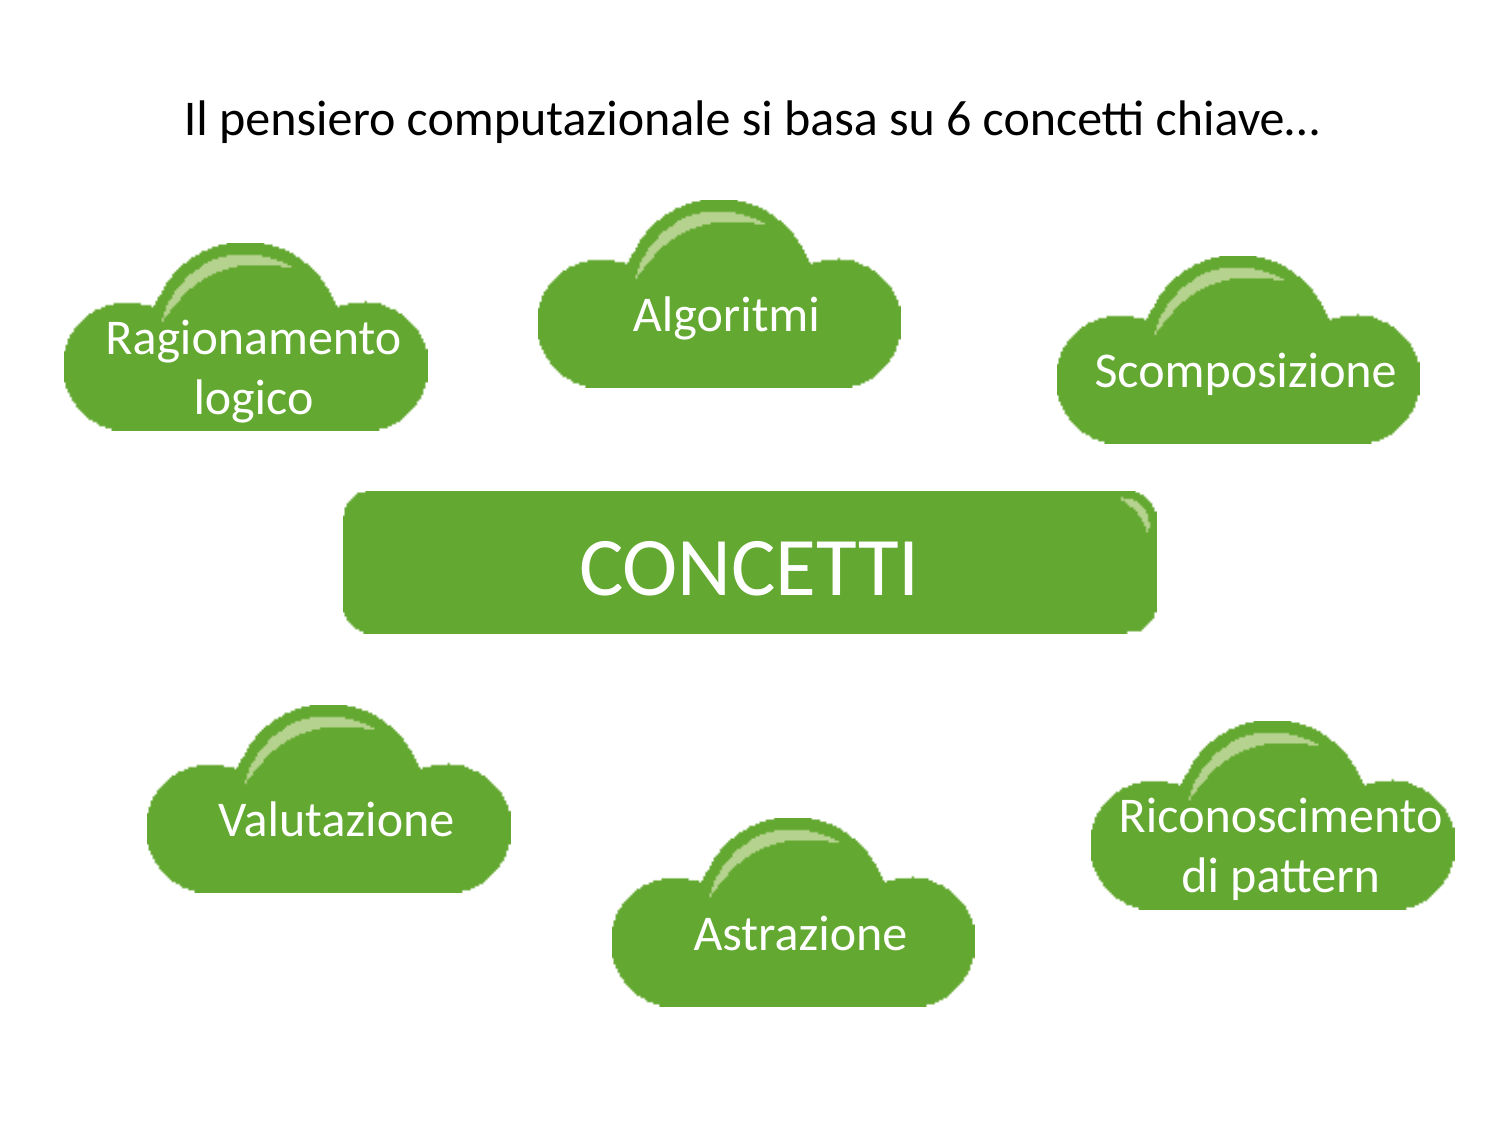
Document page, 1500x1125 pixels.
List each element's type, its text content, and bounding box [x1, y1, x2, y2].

picture [612, 818, 975, 1007]
picture [1057, 256, 1420, 444]
text_box Scomposizione [1079, 329, 1412, 405]
text_box Valutazione [203, 778, 470, 854]
list Il pensiero computazionale si basa su 6 concetti chiave… [76, 78, 1427, 190]
picture [147, 705, 511, 893]
text_box Algoritmi [618, 274, 836, 349]
picture [538, 200, 901, 388]
text_box CONCETTI [564, 504, 936, 620]
picture [1091, 721, 1455, 910]
picture [343, 491, 1157, 634]
text_box Astrazione [678, 892, 923, 968]
text_box Riconoscimento di pattern [1103, 775, 1458, 910]
text_box Ragionamento logico [90, 296, 417, 432]
picture [64, 243, 428, 431]
